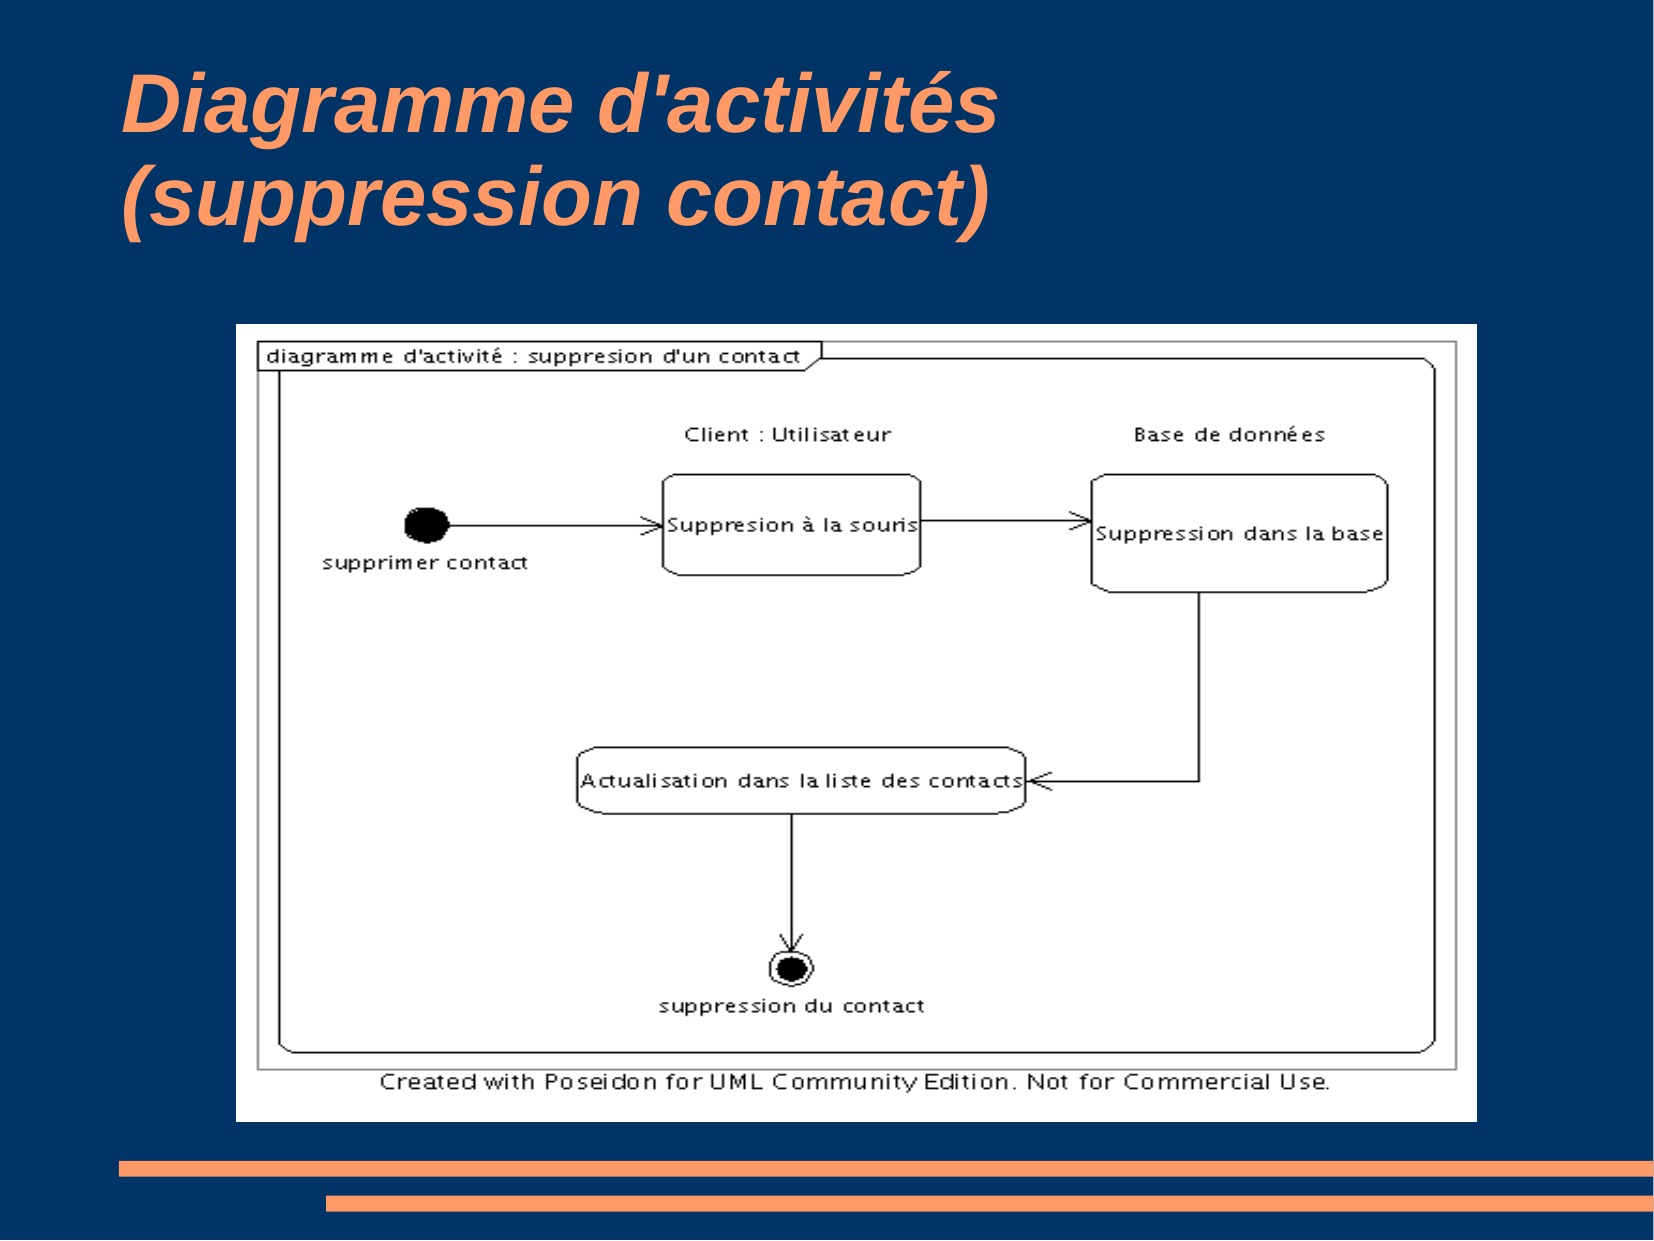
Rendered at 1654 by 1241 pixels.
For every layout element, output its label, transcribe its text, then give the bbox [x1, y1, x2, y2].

title Diagramme d'activités (suppression contact) [121, 42, 1534, 258]
picture [236, 324, 1477, 1123]
chart [121, 322, 1561, 1132]
